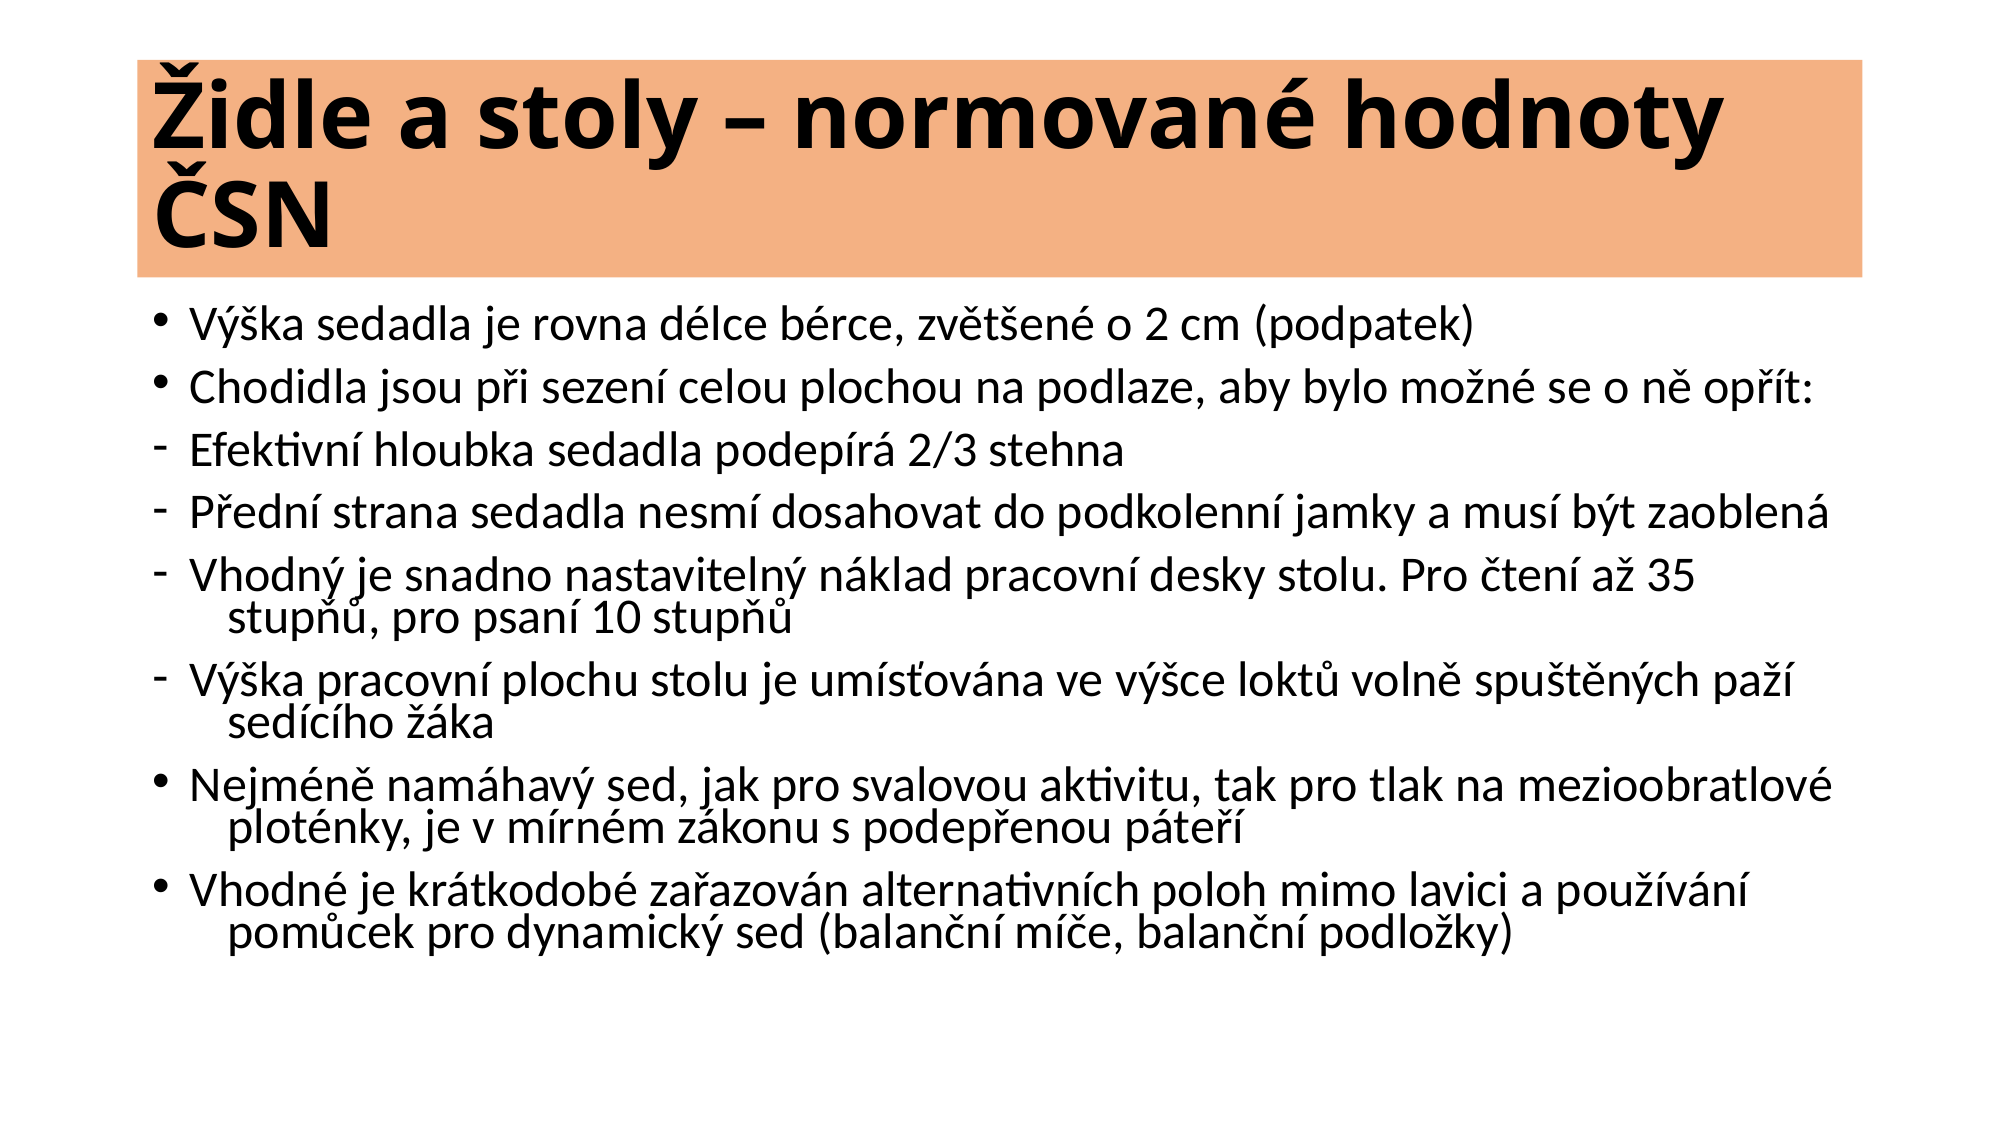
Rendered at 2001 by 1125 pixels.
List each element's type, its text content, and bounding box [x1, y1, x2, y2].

title Židle a stoly – normované hodnoty ČSN [137, 59, 1863, 278]
list Výška sedadla je rovna délce bérce, zvětšené o 2 cm (podpatek) Chodidla jsou při sezení celou plochou na podlaze, aby bylo možné se o ně opřít: Efektivní hloubka sedadla podepírá 2/3 stehna Přední strana sedadla nesmí dosahovat do podkolenní jamky a musí být zaoblená Vhodný je snadno nastavitelný náklad pracovní desky stolu. Pro čtení až 35 stupňů, pro psaní 10 stupňů Výška pracovní plochu stolu je umísťována ve výšce loktů volně spuštěných paží sedícího žáka Nejméně namáhavý sed, jak pro svalovou aktivitu, tak pro tlak na mezioobratlové ploténky, je v mírném zákonu s podepřenou páteří Vhodné je krátkodobé zařazován alternativních poloh mimo lavici a používání pomůcek pro dynamický sed (balanční míče, balanční podložky) [137, 299, 1863, 1014]
